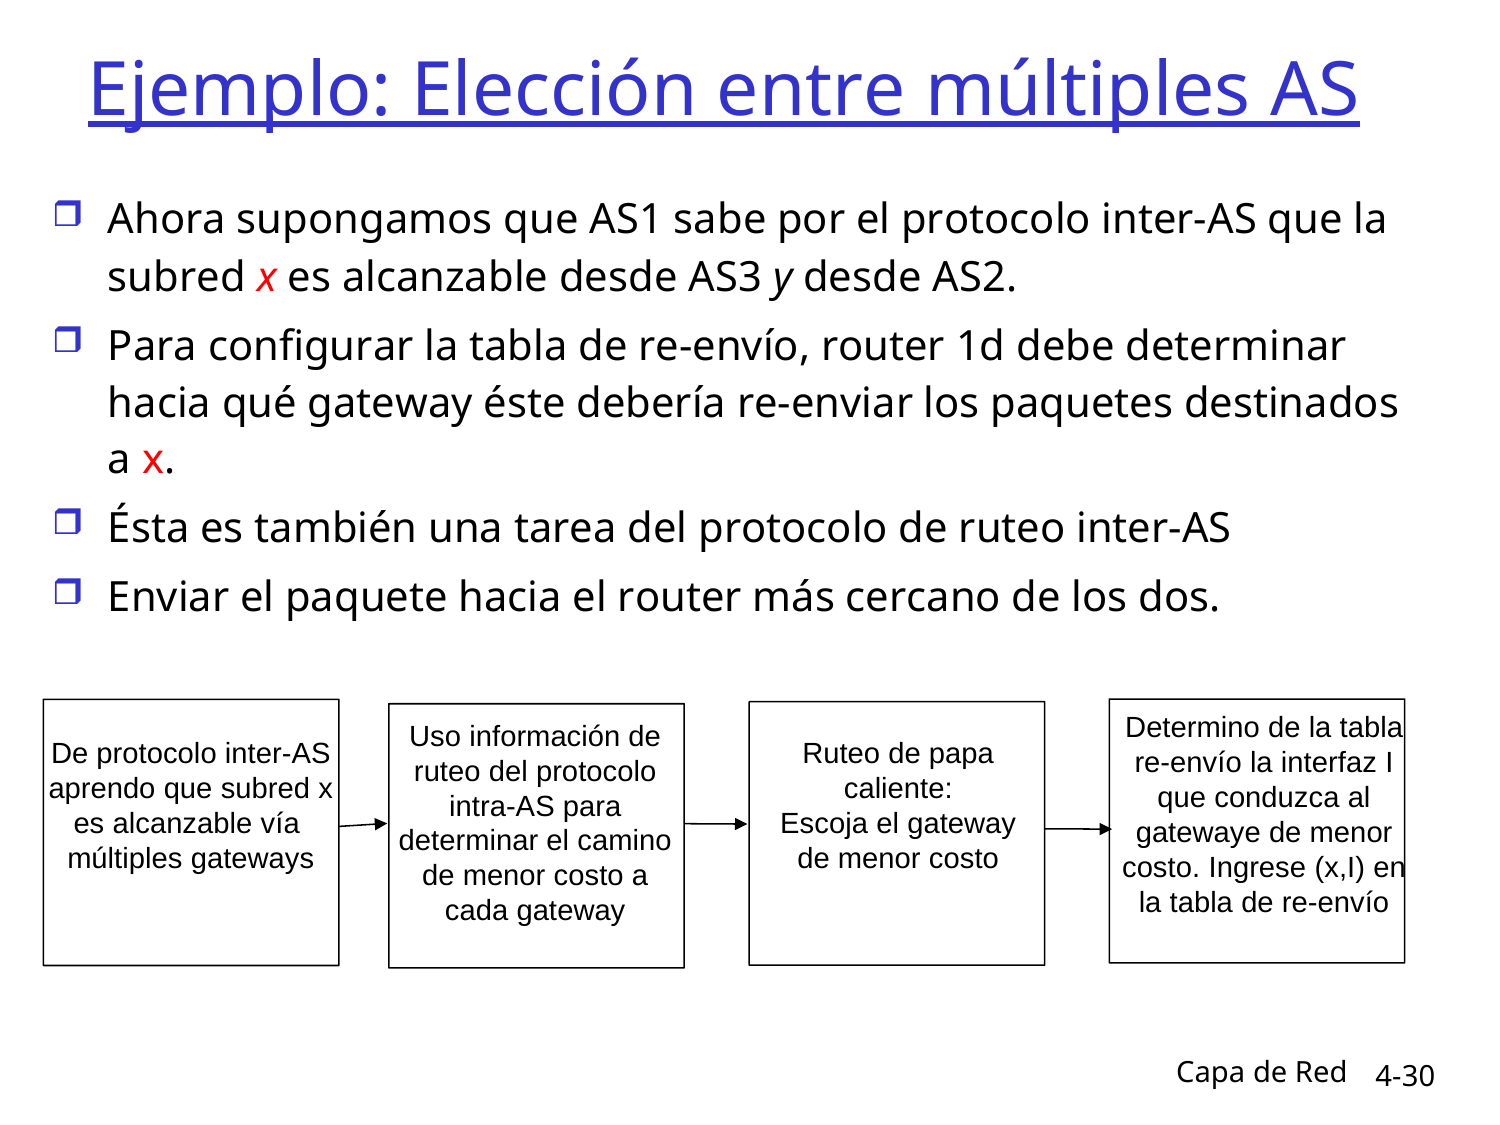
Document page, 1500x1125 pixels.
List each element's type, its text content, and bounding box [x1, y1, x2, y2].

text_box De protocolo inter-AS aprendo que subred x es alcanzable vía múltiples gateways [33, 726, 52, 883]
title Ejemplo: Elección entre múltiples AS [87, 23, 1473, 150]
list Ahora supongamos que AS1 sabe por el protocolo inter-AS que la subred x es alcanzable desde AS3 y desde AS2. Para configurar la tabla de re-envío, router 1d debe determinar hacia qué gateway éste debería re-enviar los paquetes destinados a x. Ésta es también una tarea del protocolo de ruteo inter-AS Enviar el paquete hacia el router más cercano de los dos. [52, 189, 1428, 1051]
